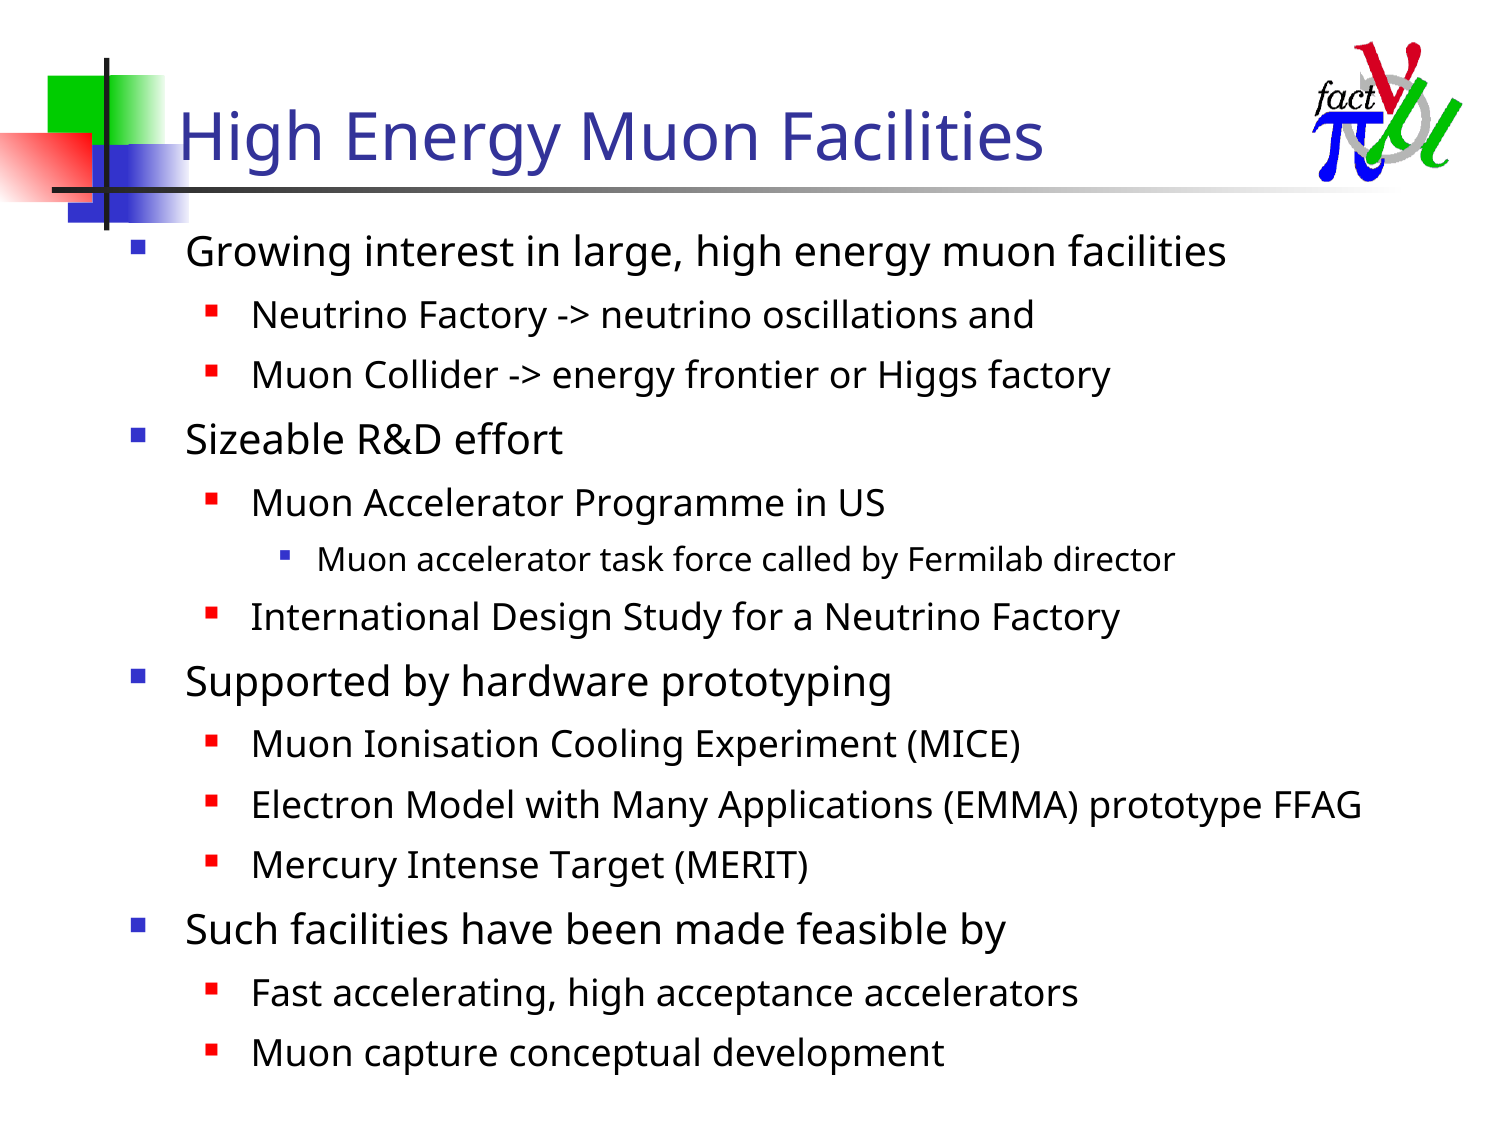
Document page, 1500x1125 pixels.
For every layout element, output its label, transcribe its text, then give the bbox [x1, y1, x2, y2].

picture [1441, 41, 1463, 188]
list Growing interest in large, high energy muon facilities Neutrino Factory -> neutrino oscillations and Muon Collider -> energy frontier or Higgs factory Sizeable R&D effort Muon Accelerator Programme in US Muon accelerator task force called by Fermilab director International Design Study for a Neutrino Factory Supported by hardware prototyping Muon Ionisation Cooling Experiment (MICE) Electron Model with Many Applications (EMMA) prototype FFAG Mercury Intense Target (MERIT) Such facilities have been made feasible by Fast accelerating, high acceptance accelerators Muon capture conceptual development [114, 214, 1390, 1021]
title High Energy Muon Facilities [162, 0, 1441, 188]
